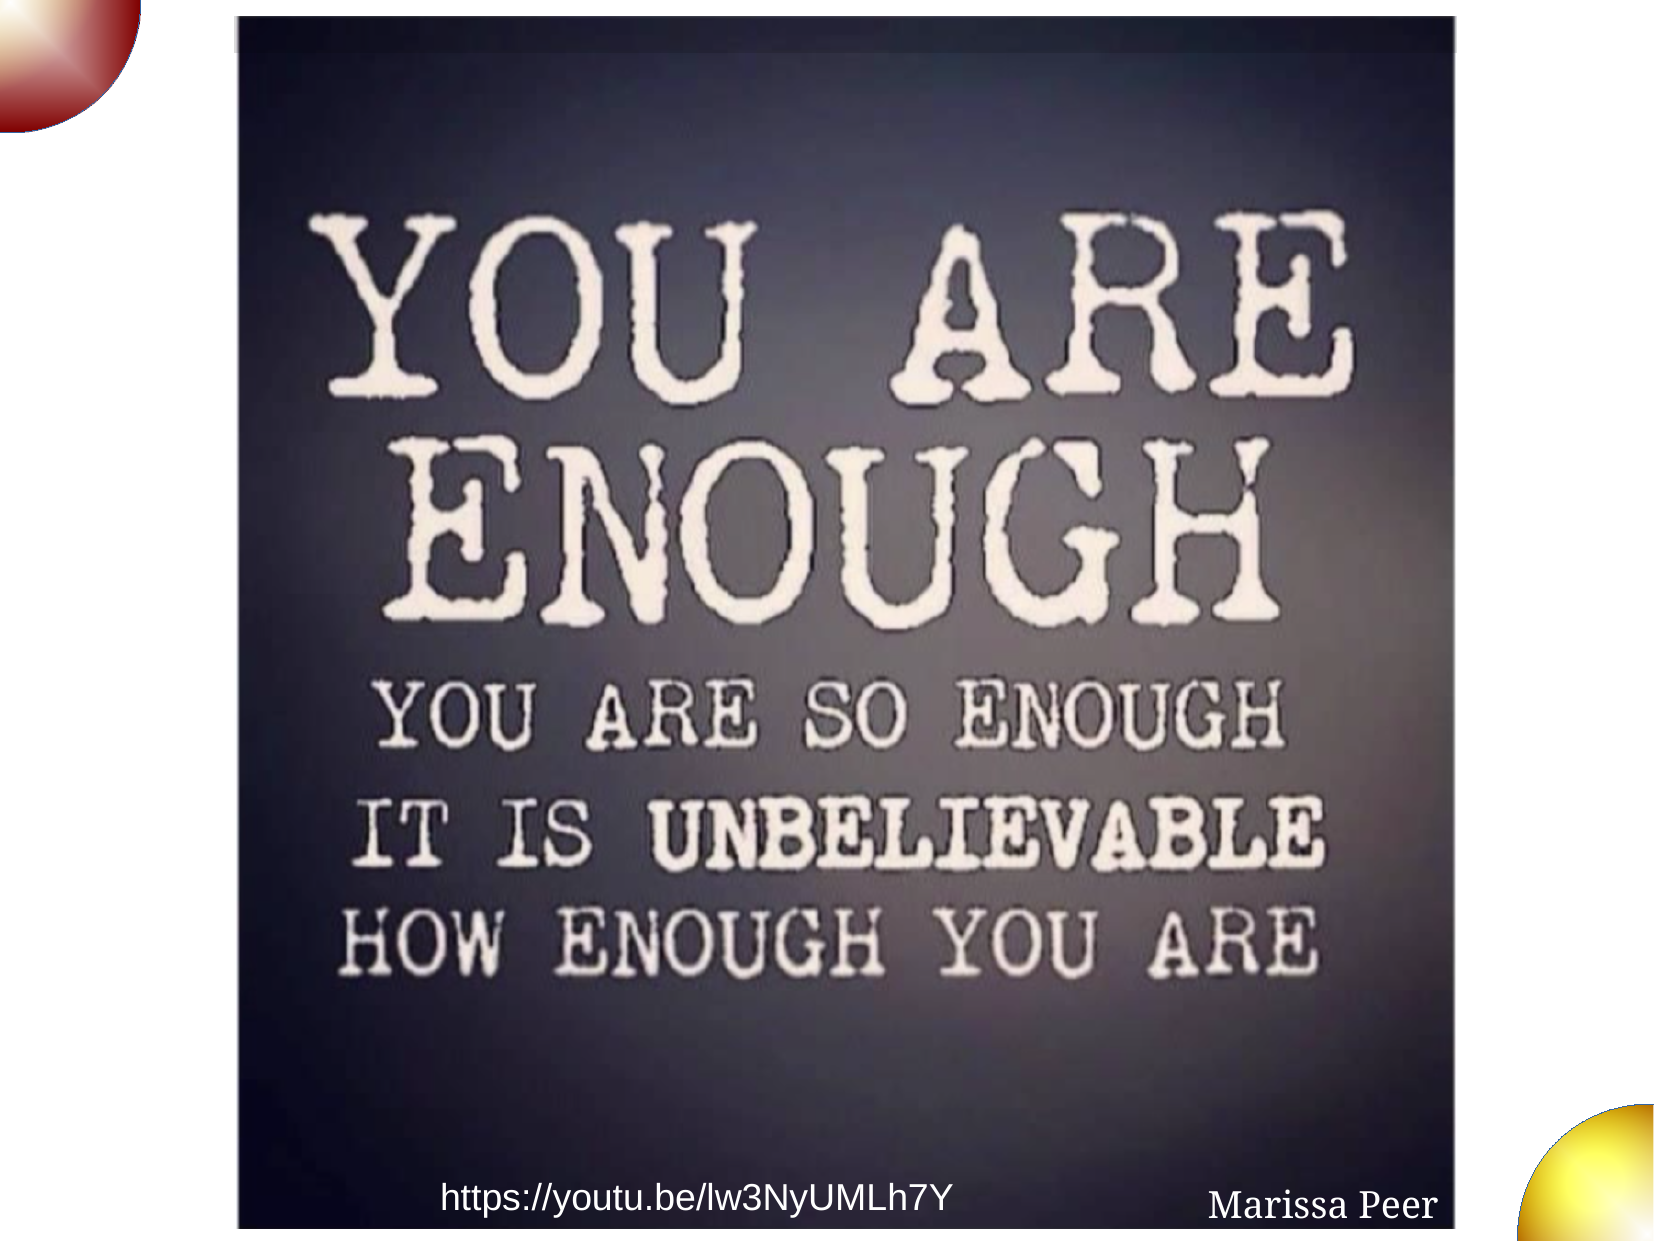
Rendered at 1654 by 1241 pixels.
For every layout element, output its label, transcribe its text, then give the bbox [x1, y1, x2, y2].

picture [234, 16, 1457, 1229]
text_box Marissa Peer [1192, 1171, 1437, 1235]
text_box [1517, 1104, 1654, 1241]
text_box https://youtu.be/lw3NyUMLh7Y [425, 1169, 967, 1227]
text_box [0, 0, 141, 133]
